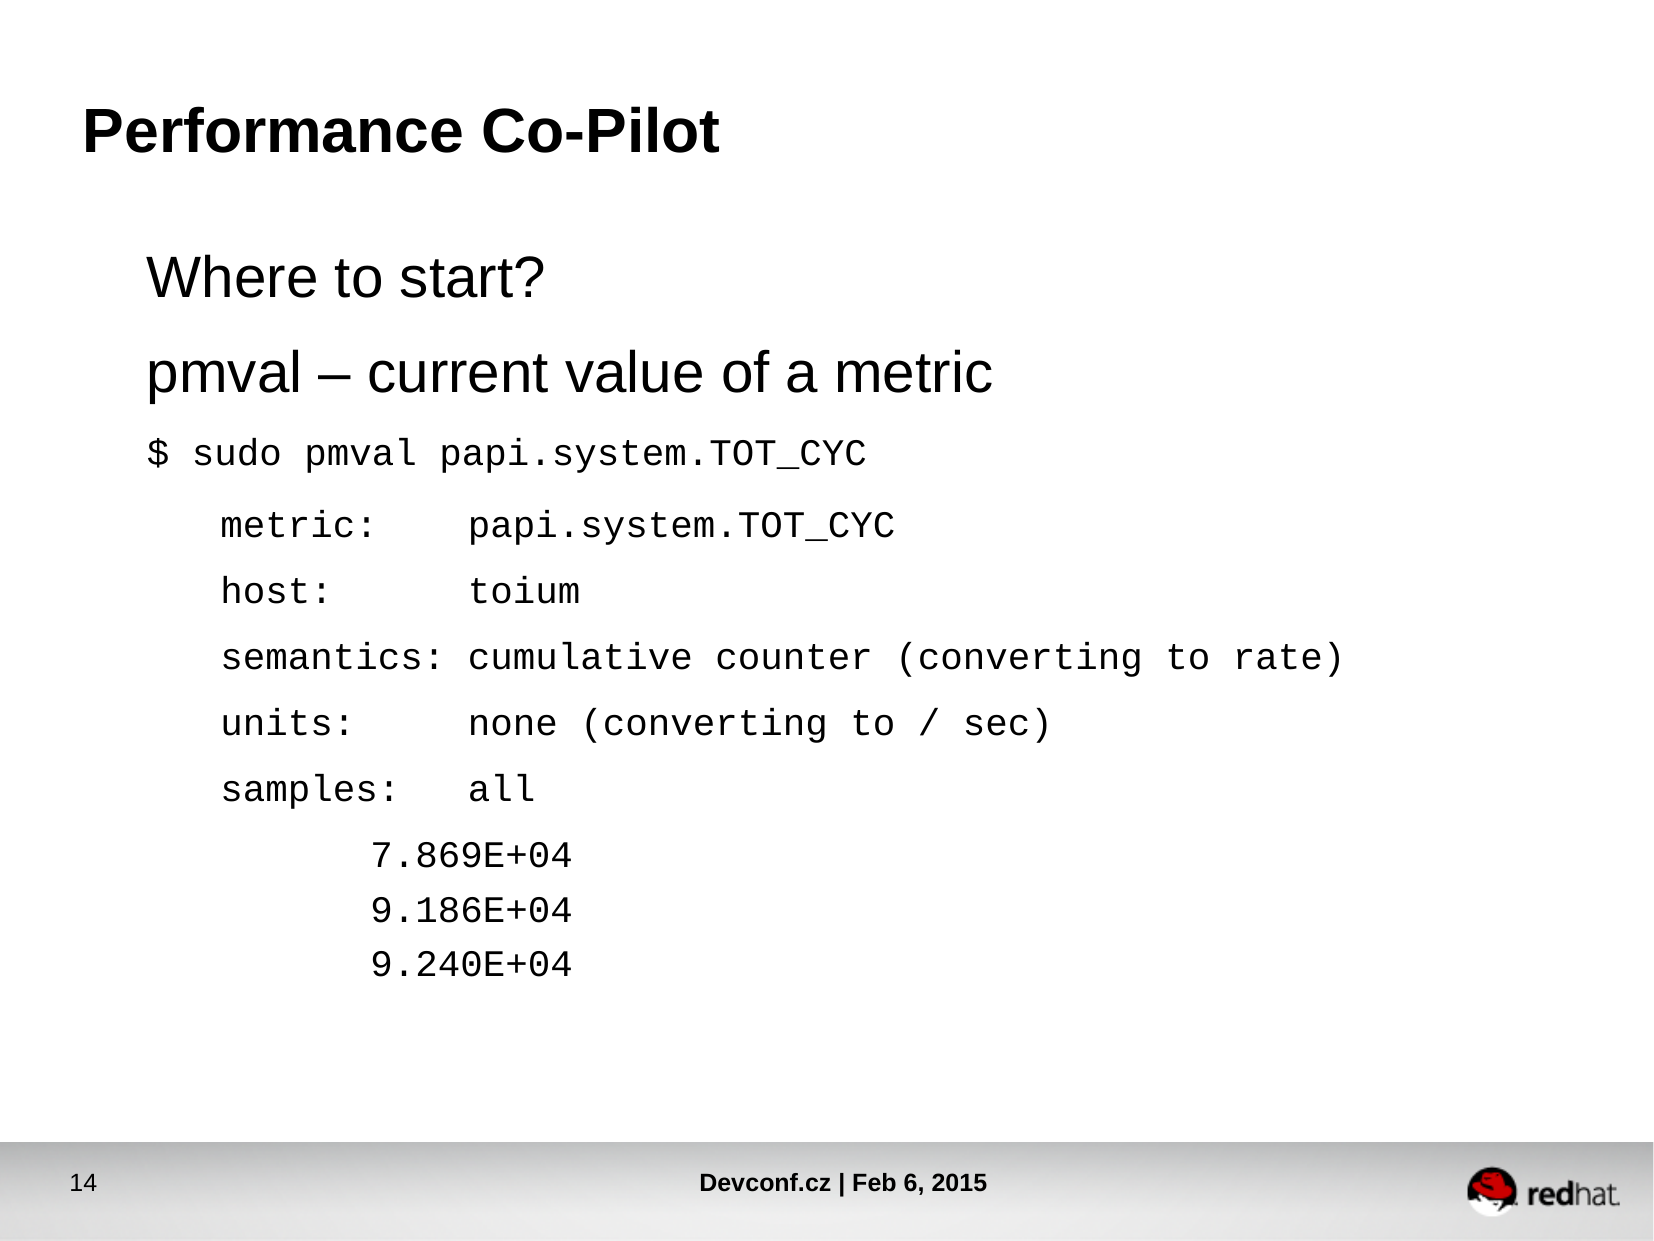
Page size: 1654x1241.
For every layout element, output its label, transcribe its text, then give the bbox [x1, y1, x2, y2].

title Performance Co-Pilot [82, 37, 1571, 226]
list Where to start? pmval – current value of a metric $ sudo pmval papi.system.TOT_CYC metric: papi.system.TOT_CYC host: toium semantics: cumulative counter (converting to rate) units: none (converting to / sec) samples: all 7.869E+04 9.186E+04 9.240E+04 [86, 244, 1576, 1065]
picture [0, 1142, 1654, 1241]
